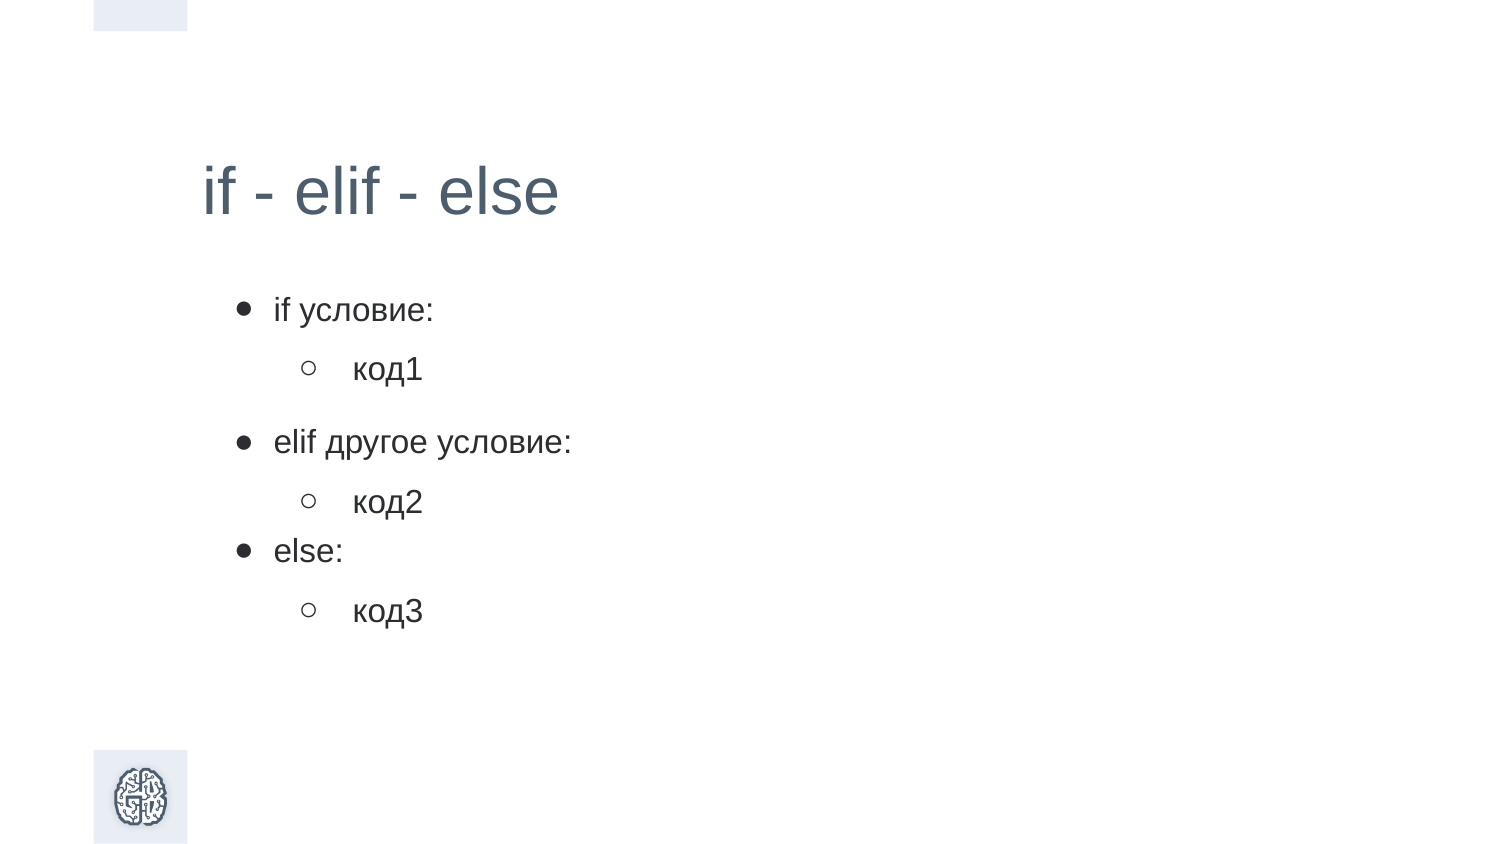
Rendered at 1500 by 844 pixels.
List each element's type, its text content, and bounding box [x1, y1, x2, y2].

text_box else: код3 [187, 532, 1313, 606]
picture [106, 760, 175, 834]
text_box if условие: код1 [187, 291, 1313, 365]
text_box if - elif - else [187, 93, 1312, 282]
text_box elif другое условие: код2 [187, 424, 1313, 498]
